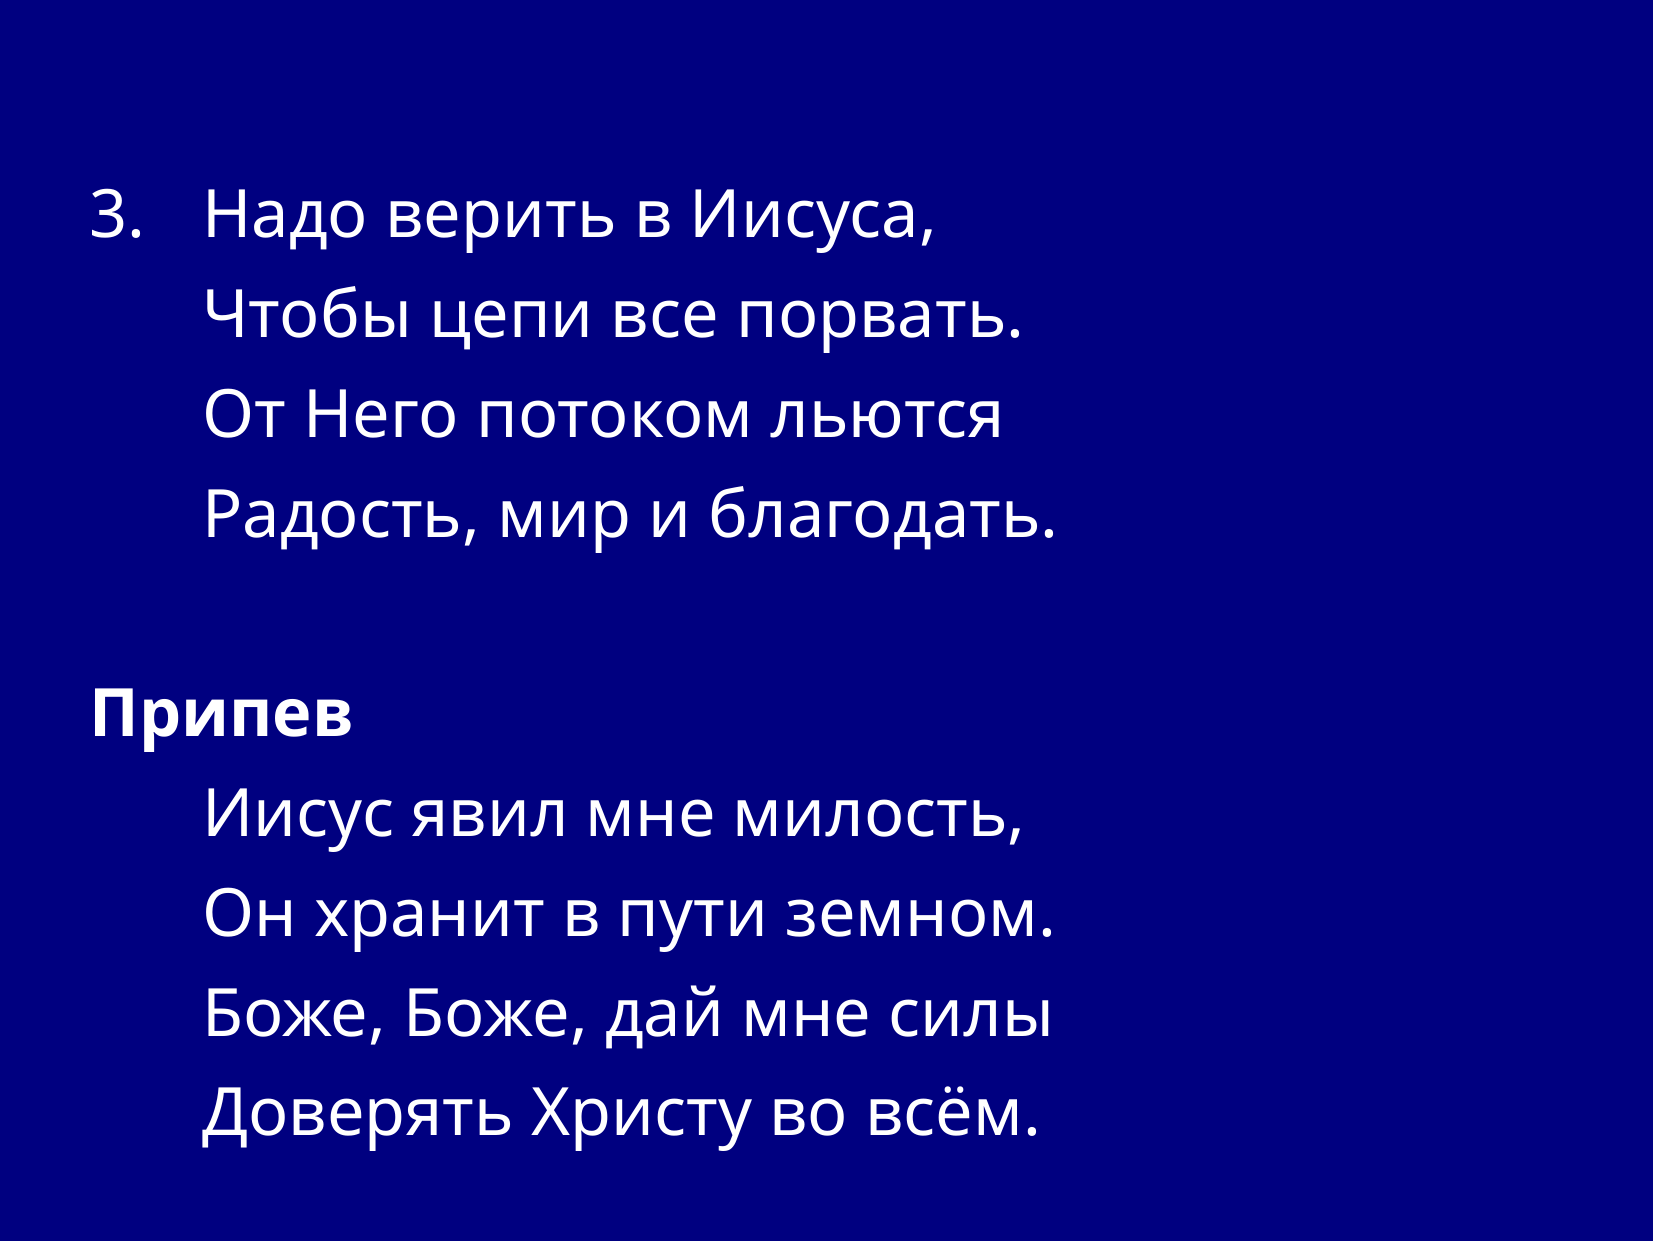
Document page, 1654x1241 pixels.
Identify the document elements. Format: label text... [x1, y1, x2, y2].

text_box 3. Надо верить в Иисуса, Чтобы цепи все порвать. От Него потоком льются Радость, мир и благодать. Припев Иисус явил мне милость, Он хранит в пути земном. Боже, Боже, дай мне силы Доверять Христу во всём. [75, 150, 1576, 1163]
